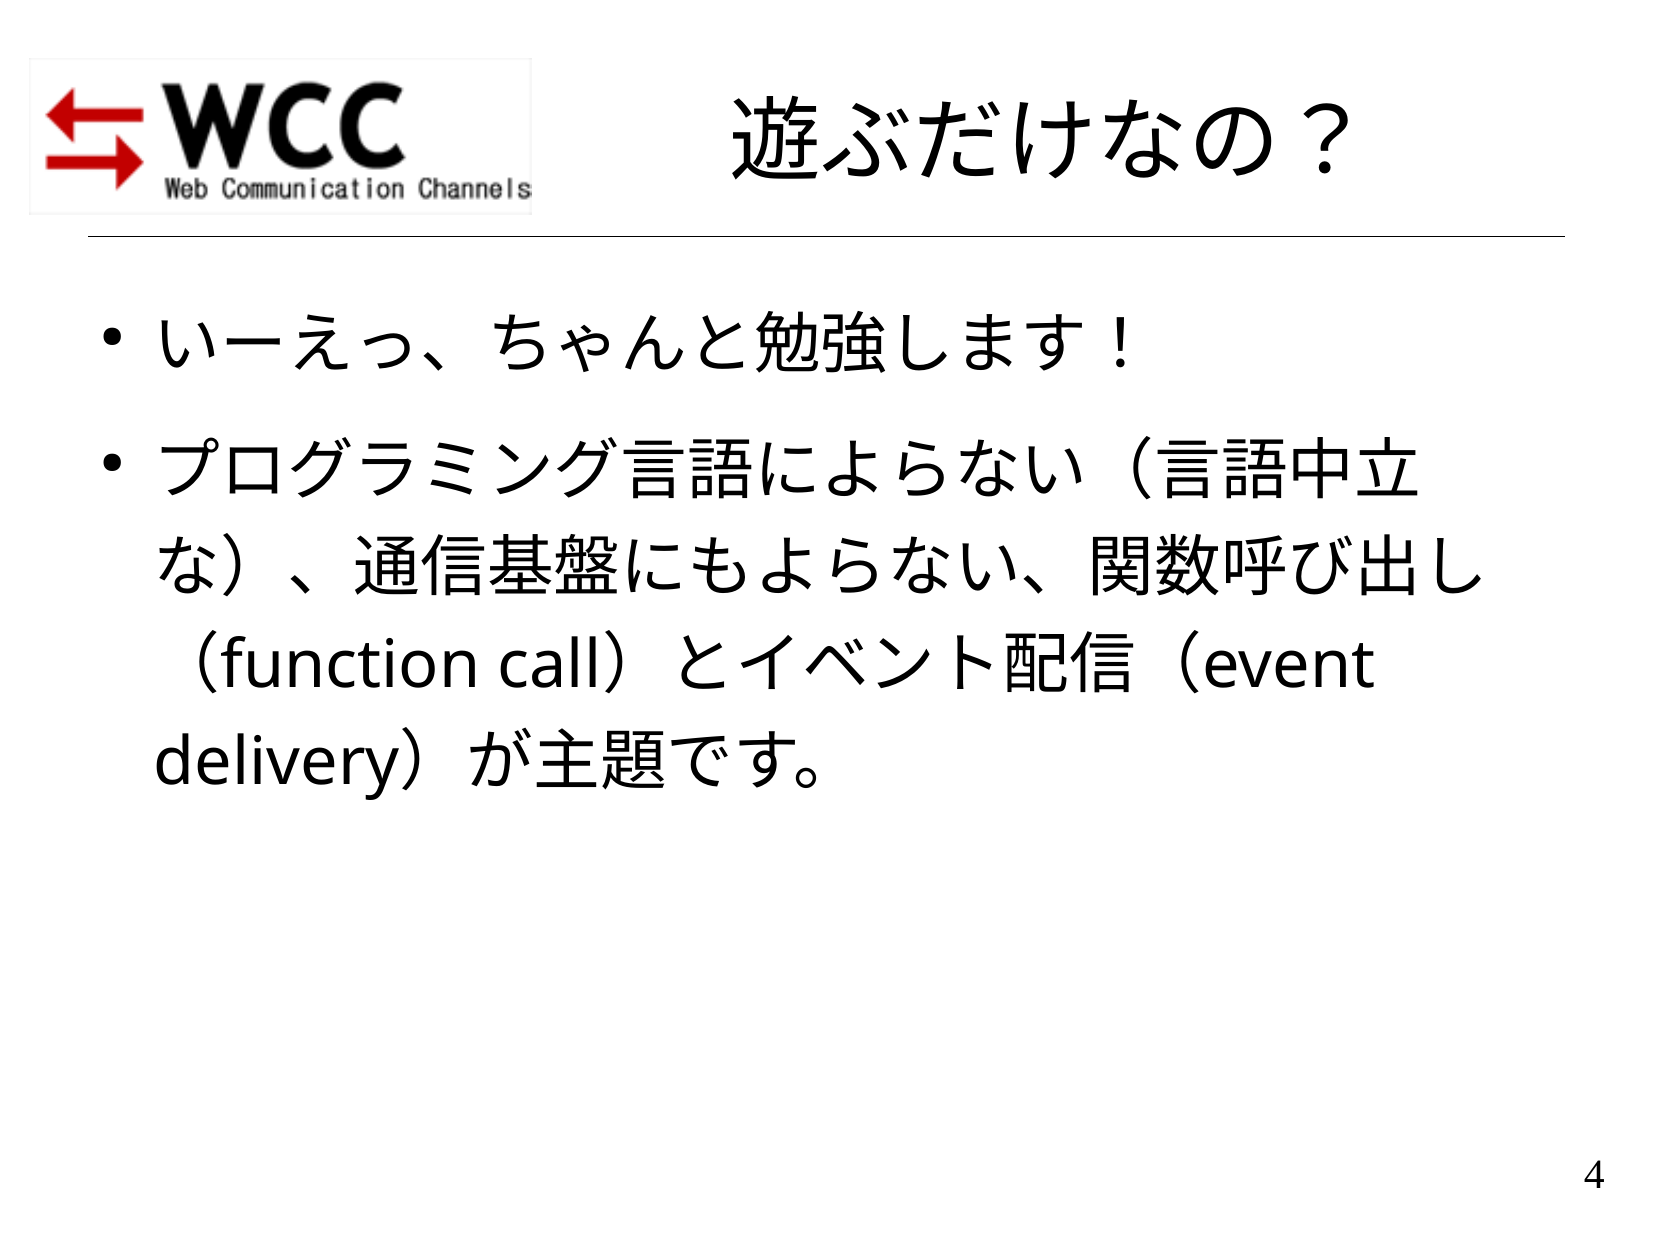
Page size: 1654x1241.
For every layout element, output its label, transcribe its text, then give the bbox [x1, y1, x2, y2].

list いーえっ、ちゃんと勉強します！ プログラミング言語によらない（言語中立な）、通信基盤にもよらない、関数呼び出し（function call）とイベント配信（event delivery）が主題です。 [82, 290, 1571, 1109]
title 遊ぶだけなの？ [531, 29, 1571, 237]
picture [29, 58, 531, 215]
